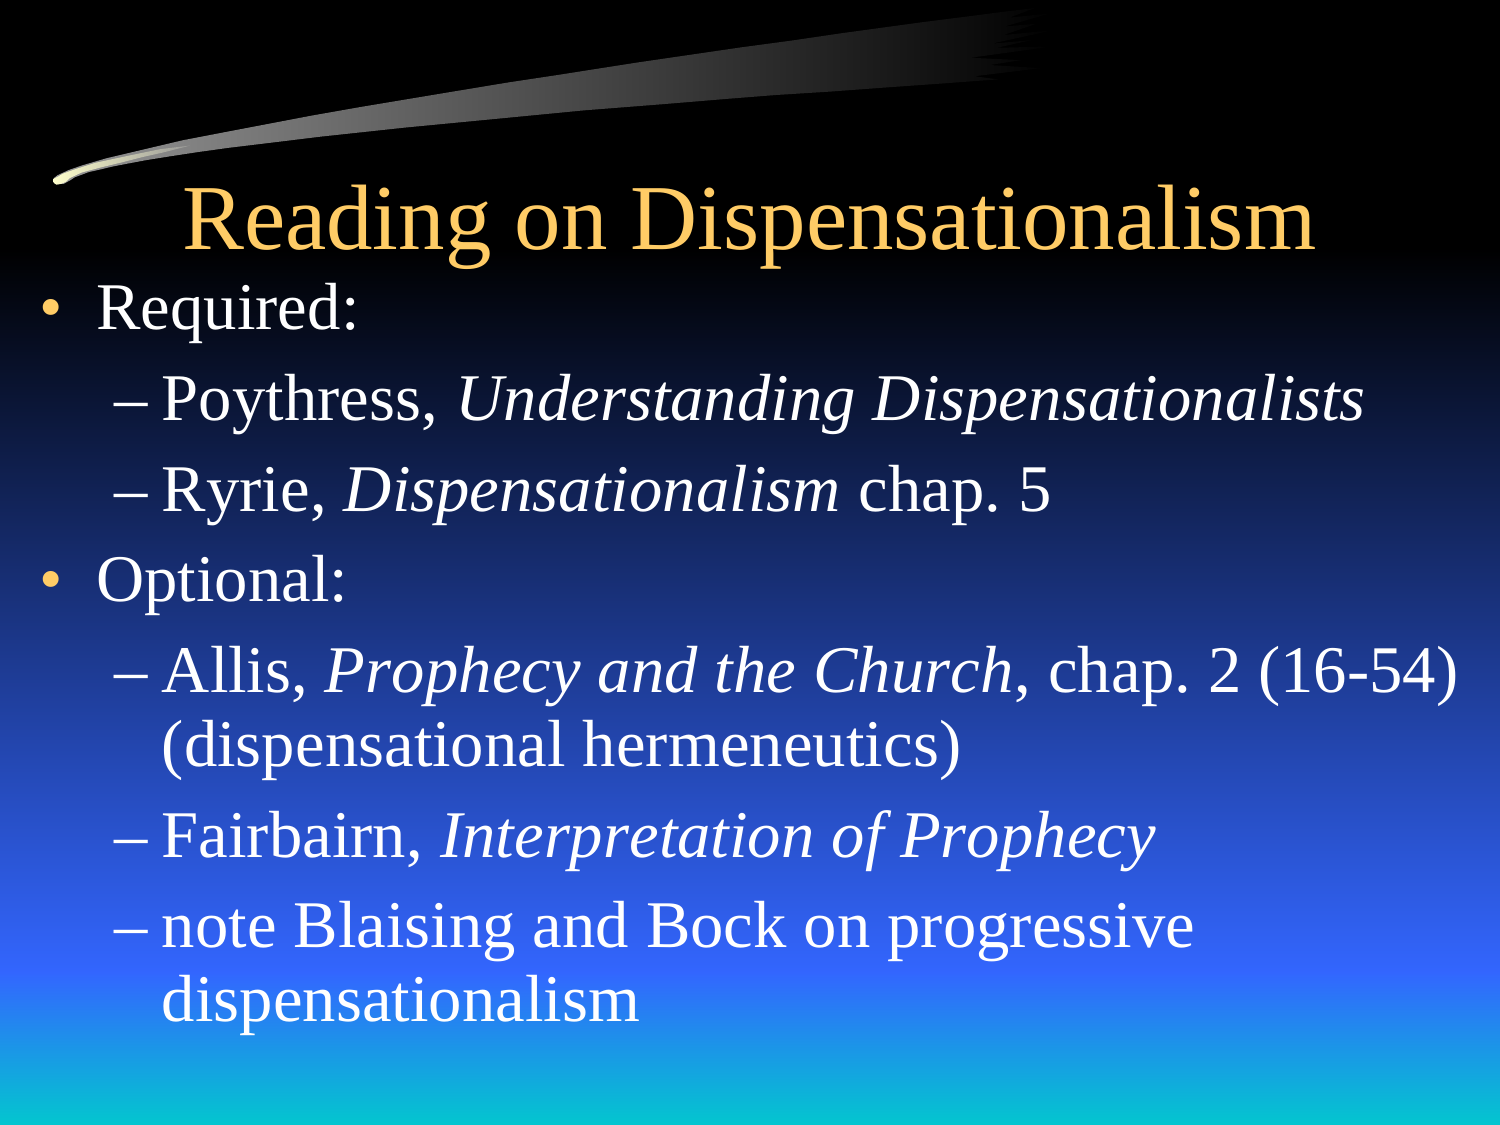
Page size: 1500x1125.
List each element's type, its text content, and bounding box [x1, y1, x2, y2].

list Required: Poythress, Understanding Dispensationalists Ryrie, Dispensationalism chap. 5 Optional: Allis, Prophecy and the Church, chap. 2 (16-54) (dispensational hermeneutics) Fairbairn, Interpretation of Prophecy note Blaising and Bock on progressive dispensationalism [24, 262, 1500, 1063]
title Reading on Dispensationalism [62, 124, 1438, 262]
